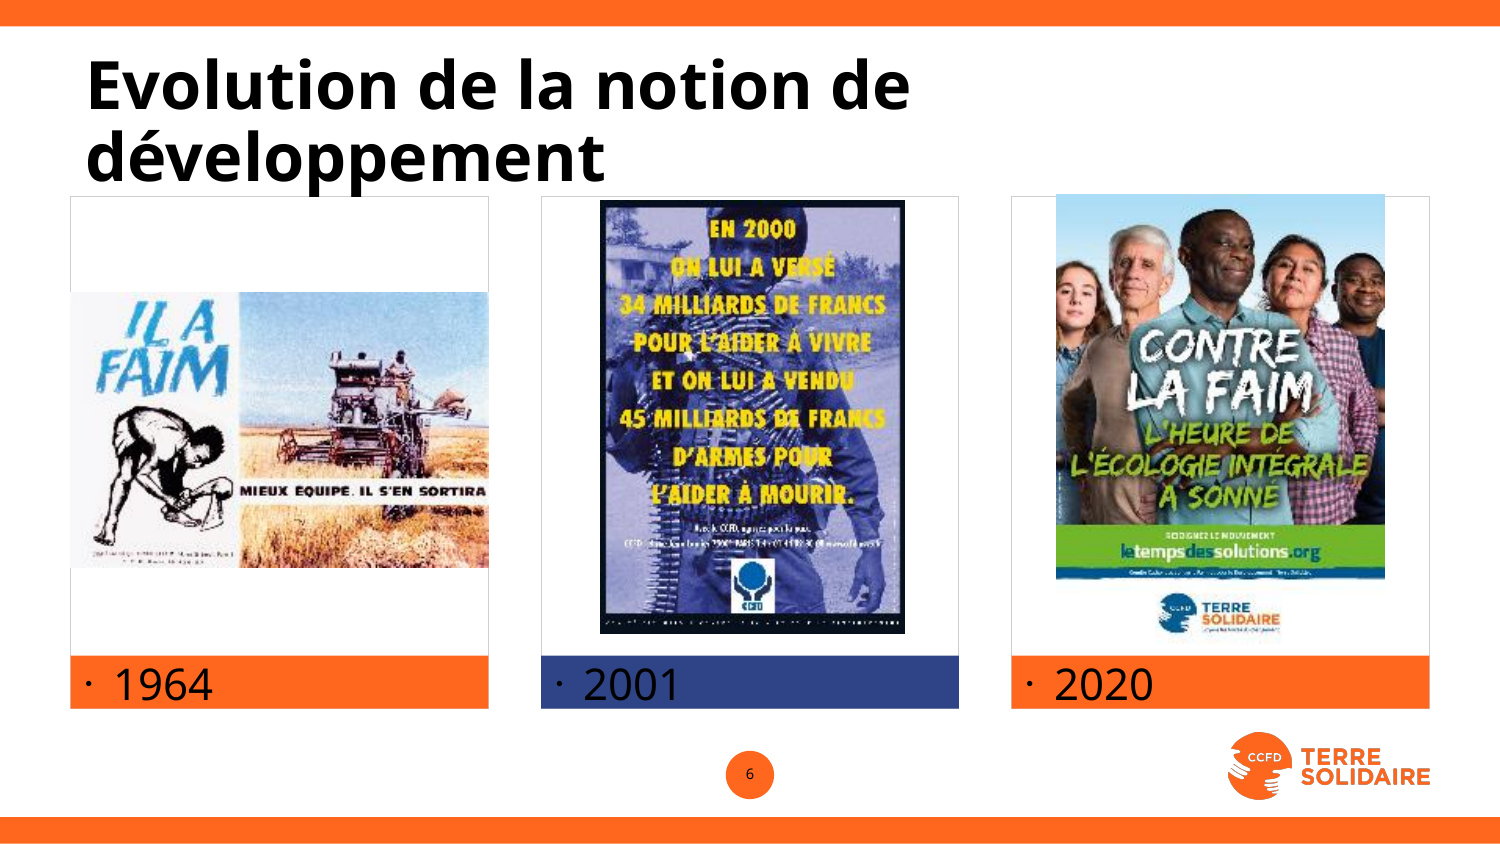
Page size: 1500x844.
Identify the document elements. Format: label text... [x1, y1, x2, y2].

list 1964 [70, 655, 489, 709]
title Evolution de la notion de développement [70, 44, 1430, 126]
picture [600, 200, 905, 634]
picture [1228, 732, 1430, 800]
picture [1056, 194, 1385, 650]
picture [70, 292, 489, 568]
list 2020 [1011, 655, 1430, 709]
list 2001 [541, 655, 959, 709]
